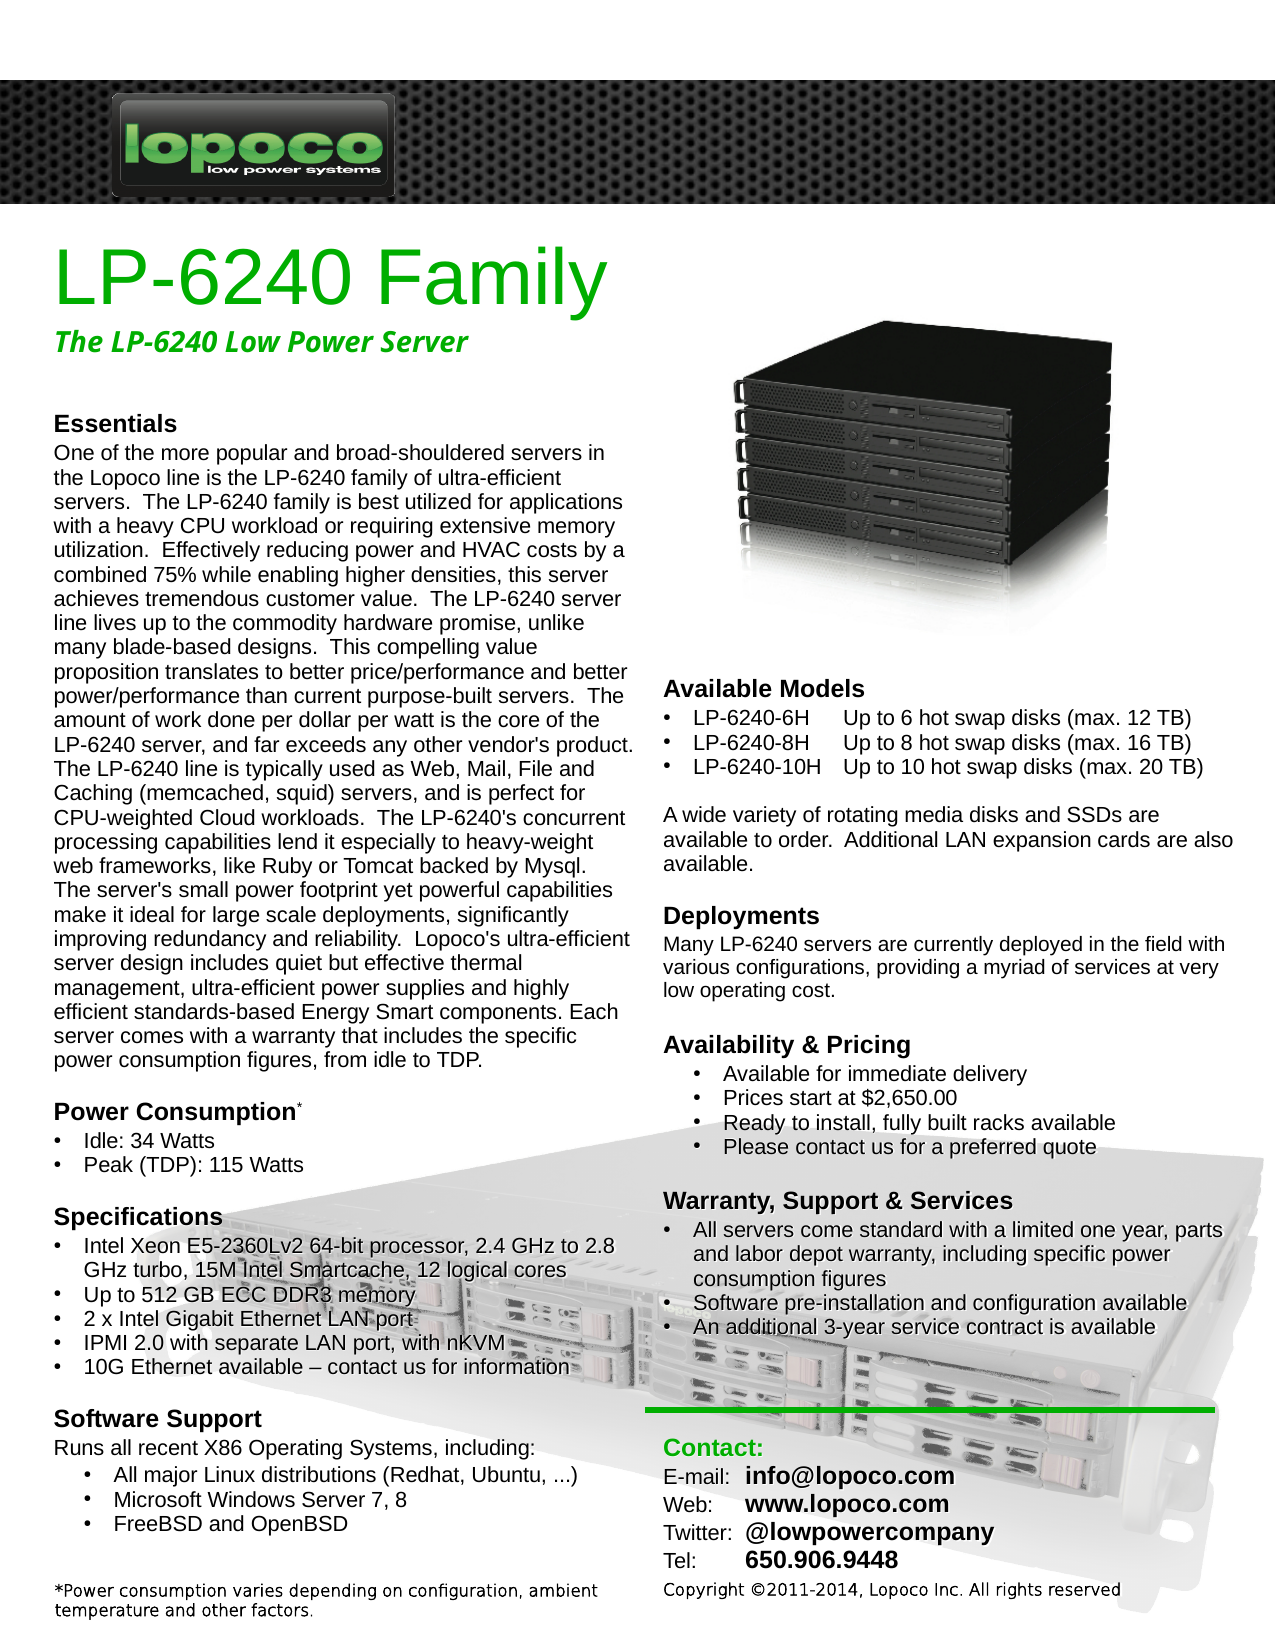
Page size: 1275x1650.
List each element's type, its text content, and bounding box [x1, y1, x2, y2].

text_box LP-6240 Family The LP-6240 Low Power Server [53, 232, 636, 383]
subtitle Essentials One of the more popular and broad-shouldered servers in the Lopoco line is the LP-6240 family of ultra-efficient servers. The LP-6240 family is best utilized for applications with a heavy CPU workload or requiring extensive memory utilization. Effectively reducing power and HVAC costs by a combined 75% while enabling higher densities, this server achieves tremendous customer value. The LP-6240 server line lives up to the commodity hardware promise, unlike many blade-based designs. This compelling value proposition translates to better price/performance and better power/performance than current purpose-built servers. The amount of work done per dollar per watt is the core of the LP-6240 server, and far exceeds any other vendor's product. The LP-6240 line is typically used as Web, Mail, File and Caching (memcached, squid) servers, and is perfect for CPU-weighted Cloud workloads. The LP-6240's concurrent processing capabilities lend it especially to heavy-weight web frameworks, like Ruby or Tomcat backed by Mysql. The server's small power footprint yet powerful capabilities make it ideal for large scale deployments, significantly improving redundancy and reliability. Lopoco's ultra-efficient server design includes quiet but effective thermal management, ultra-efficient power supplies and highly efficient standards-based Energy Smart components. Each server comes with a warranty that includes the specific power consumption figures, from idle to TDP. Power Consumption* Idle: 34 Watts Peak (TDP): 115 Watts Specifications Intel Xeon E5-2360Lv2 64-bit processor, 2.4 GHz to 2.8 GHz turbo, 15M Intel Smartcache, 12 logical cores Up to 512 GB ECC DDR3 memory 2 x Intel Gigabit Ethernet LAN port IPMI 2.0 with separate LAN port, with nKVM 10G Ethernet available – contact us for information Software Support Runs all recent X86 Operating Systems, including: All major Linux distributions (Redhat, Ubuntu, ...) Microsoft Windows Server 7, 8 FreeBSD and OpenBSD [53, 410, 636, 1561]
text_box Contact: E-mail: info@lopoco.com Web: www.lopoco.com Twitter: @lowpowercompany Tel: 650.906.9448 Copyright ©2011-2014, Lopoco Inc. All rights reserved [663, 1350, 1246, 1606]
text_box *Power consumption varies depending on configuration, ambient temperature and other factors. [54, 1580, 601, 1621]
picture [712, 299, 1140, 637]
picture [135, 1121, 1264, 1621]
picture [0, 80, 1275, 204]
text_box Available Models LP-6240-6H Up to 6 hot swap disks (max. 12 TB) LP-6240-8H Up to 8 hot swap disks (max. 16 TB) LP-6240-10H Up to 10 hot swap disks (max. 20 TB) A wide variety of rotating media disks and SSDs are available to order. Additional LAN expansion cards are also available. Deployments Many LP-6240 servers are currently deployed in the field with various configurations, providing a myriad of services at very low operating cost. Availability & Pricing Available for immediate delivery Prices start at $2,650.00 Ready to install, fully built racks available Please contact us for a preferred quote Warranty, Support & Services All servers come standard with a limited one year, parts and labor depot warranty, including specific power consumption figures Software pre-installation and configuration available An additional 3-year service contract is available [663, 675, 1246, 1346]
